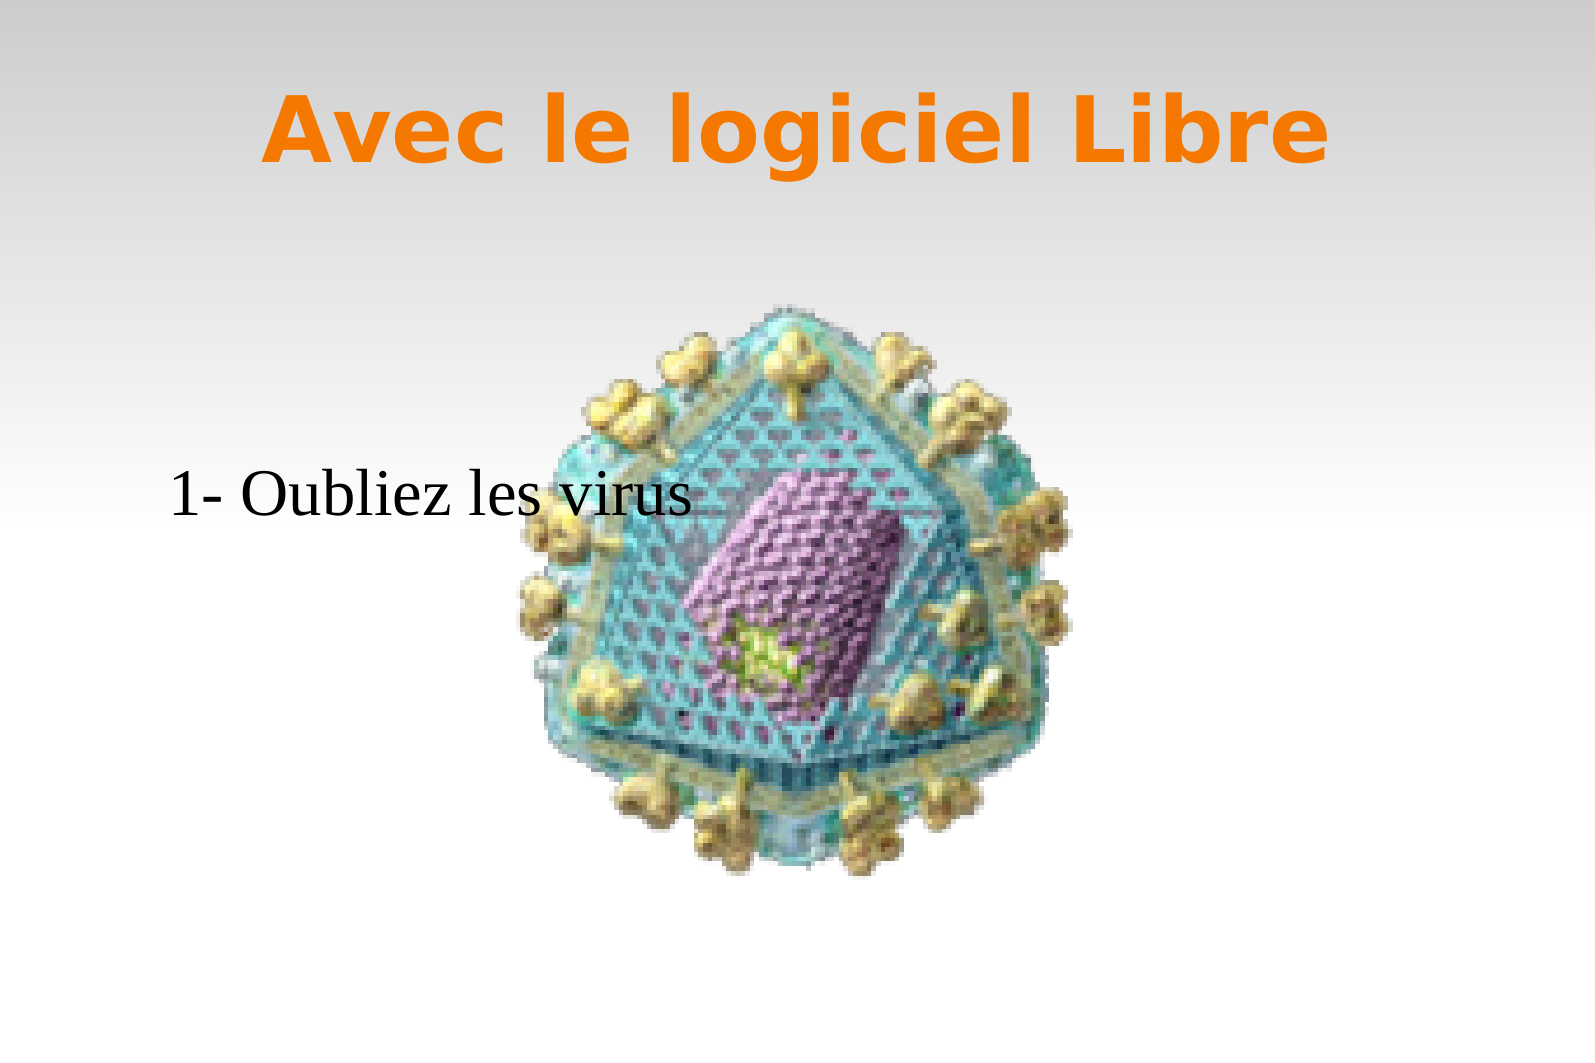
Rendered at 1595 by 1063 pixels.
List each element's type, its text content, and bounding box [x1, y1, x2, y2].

list 1- Oubliez les virus [814, 248, 1516, 936]
picture [93, 248, 1134, 951]
title Avec le logiciel Libre [79, 49, 1515, 213]
